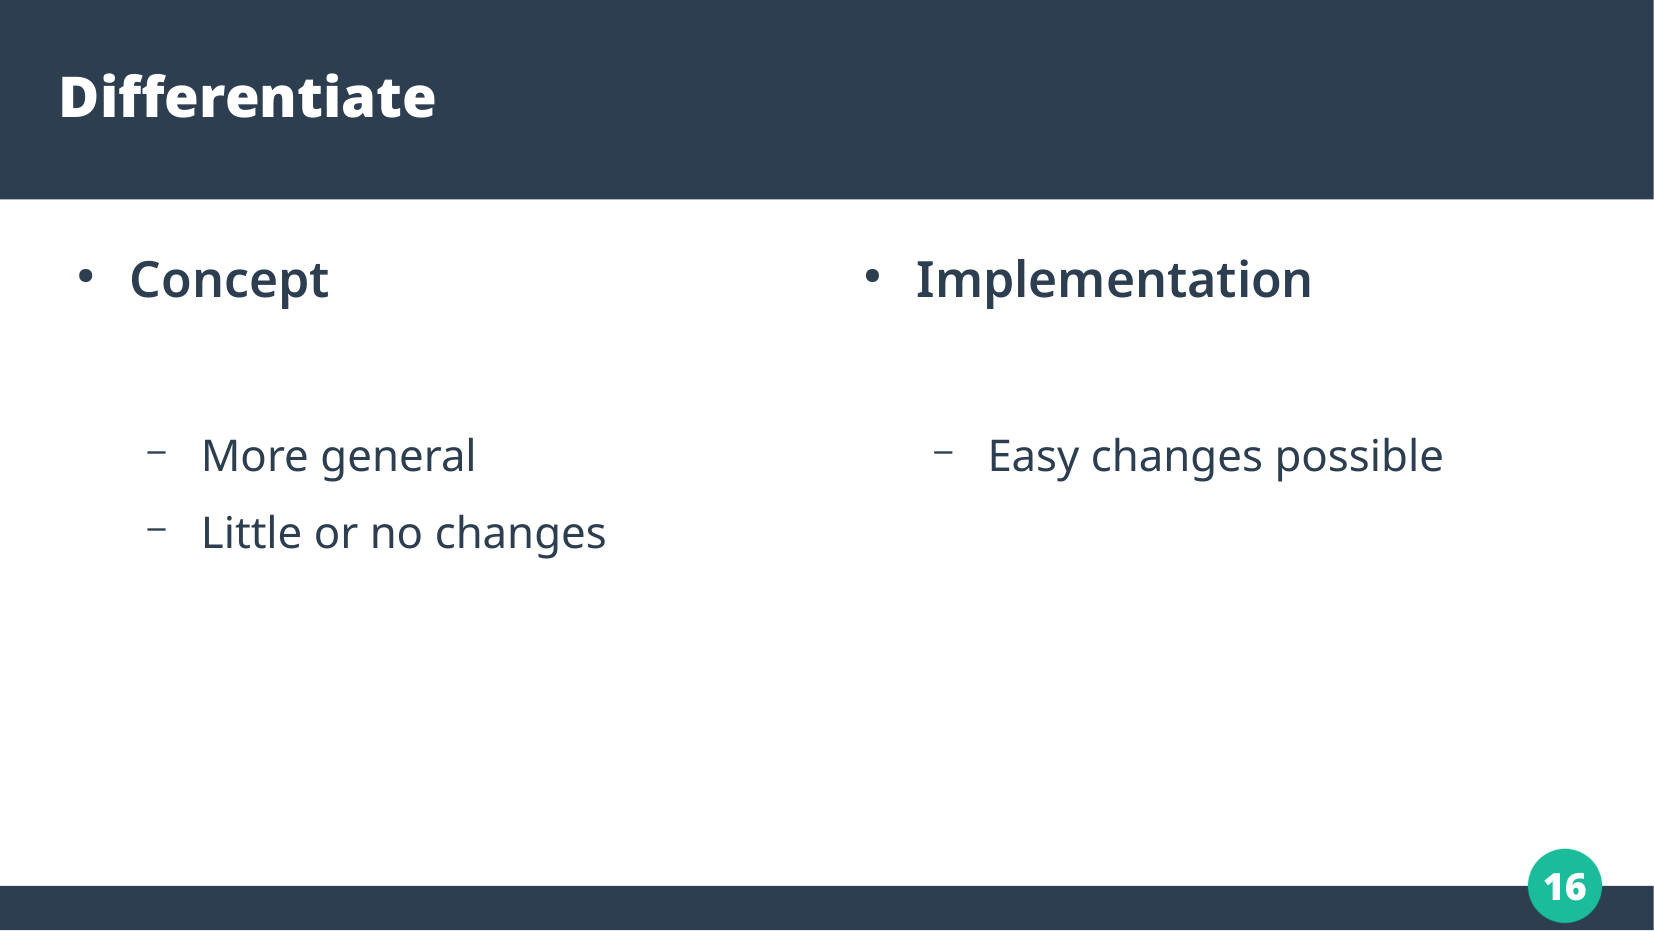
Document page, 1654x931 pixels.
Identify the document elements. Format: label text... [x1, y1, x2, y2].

title Differentiate [59, 37, 1595, 155]
list Implementation Easy changes possible [845, 243, 1596, 864]
list Concept More general Little or no changes [59, 243, 809, 864]
